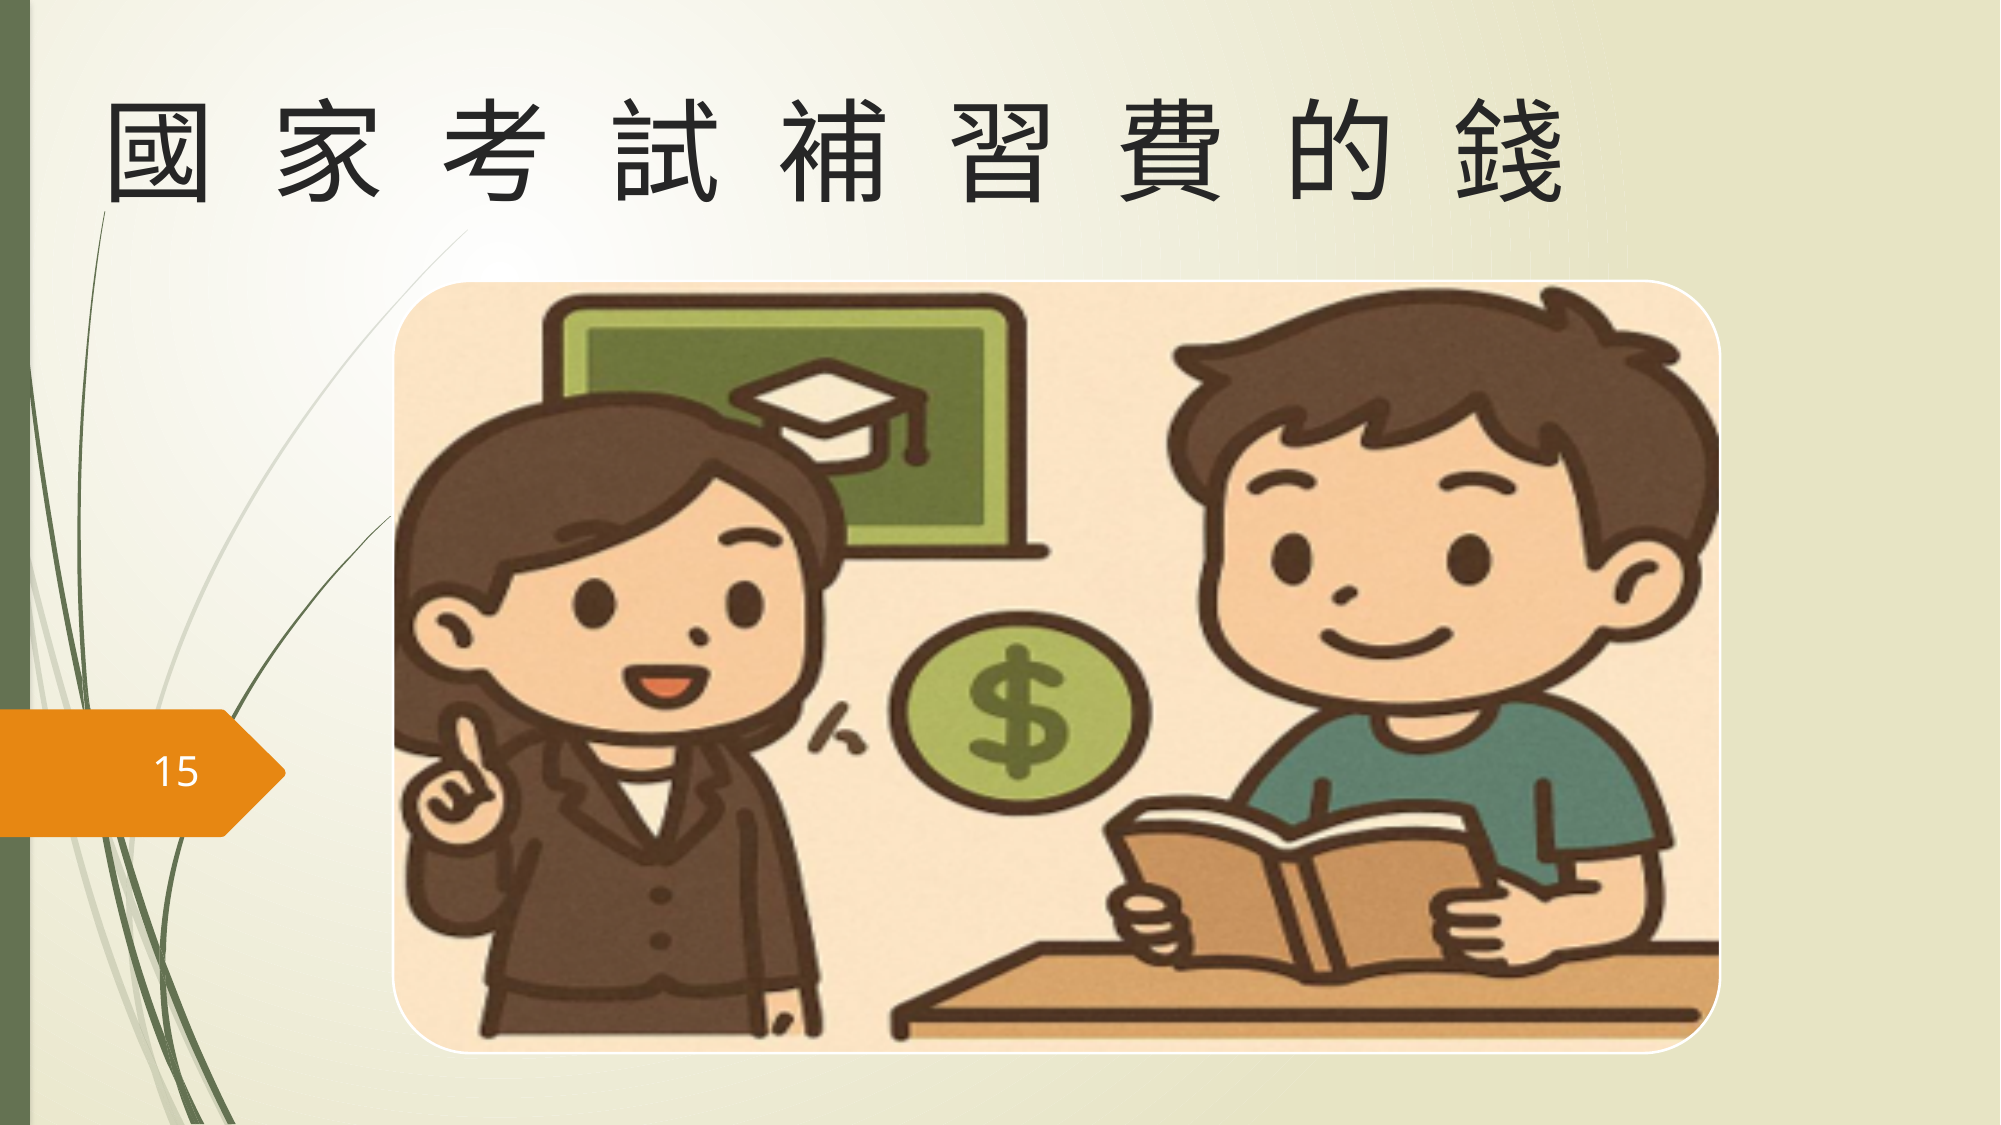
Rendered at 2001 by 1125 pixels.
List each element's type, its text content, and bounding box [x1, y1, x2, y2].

picture [75, 870, 315, 1111]
text_box [393, 280, 1721, 1054]
title 國 家 考 試 補 習 費 的 錢 [87, 0, 2000, 224]
